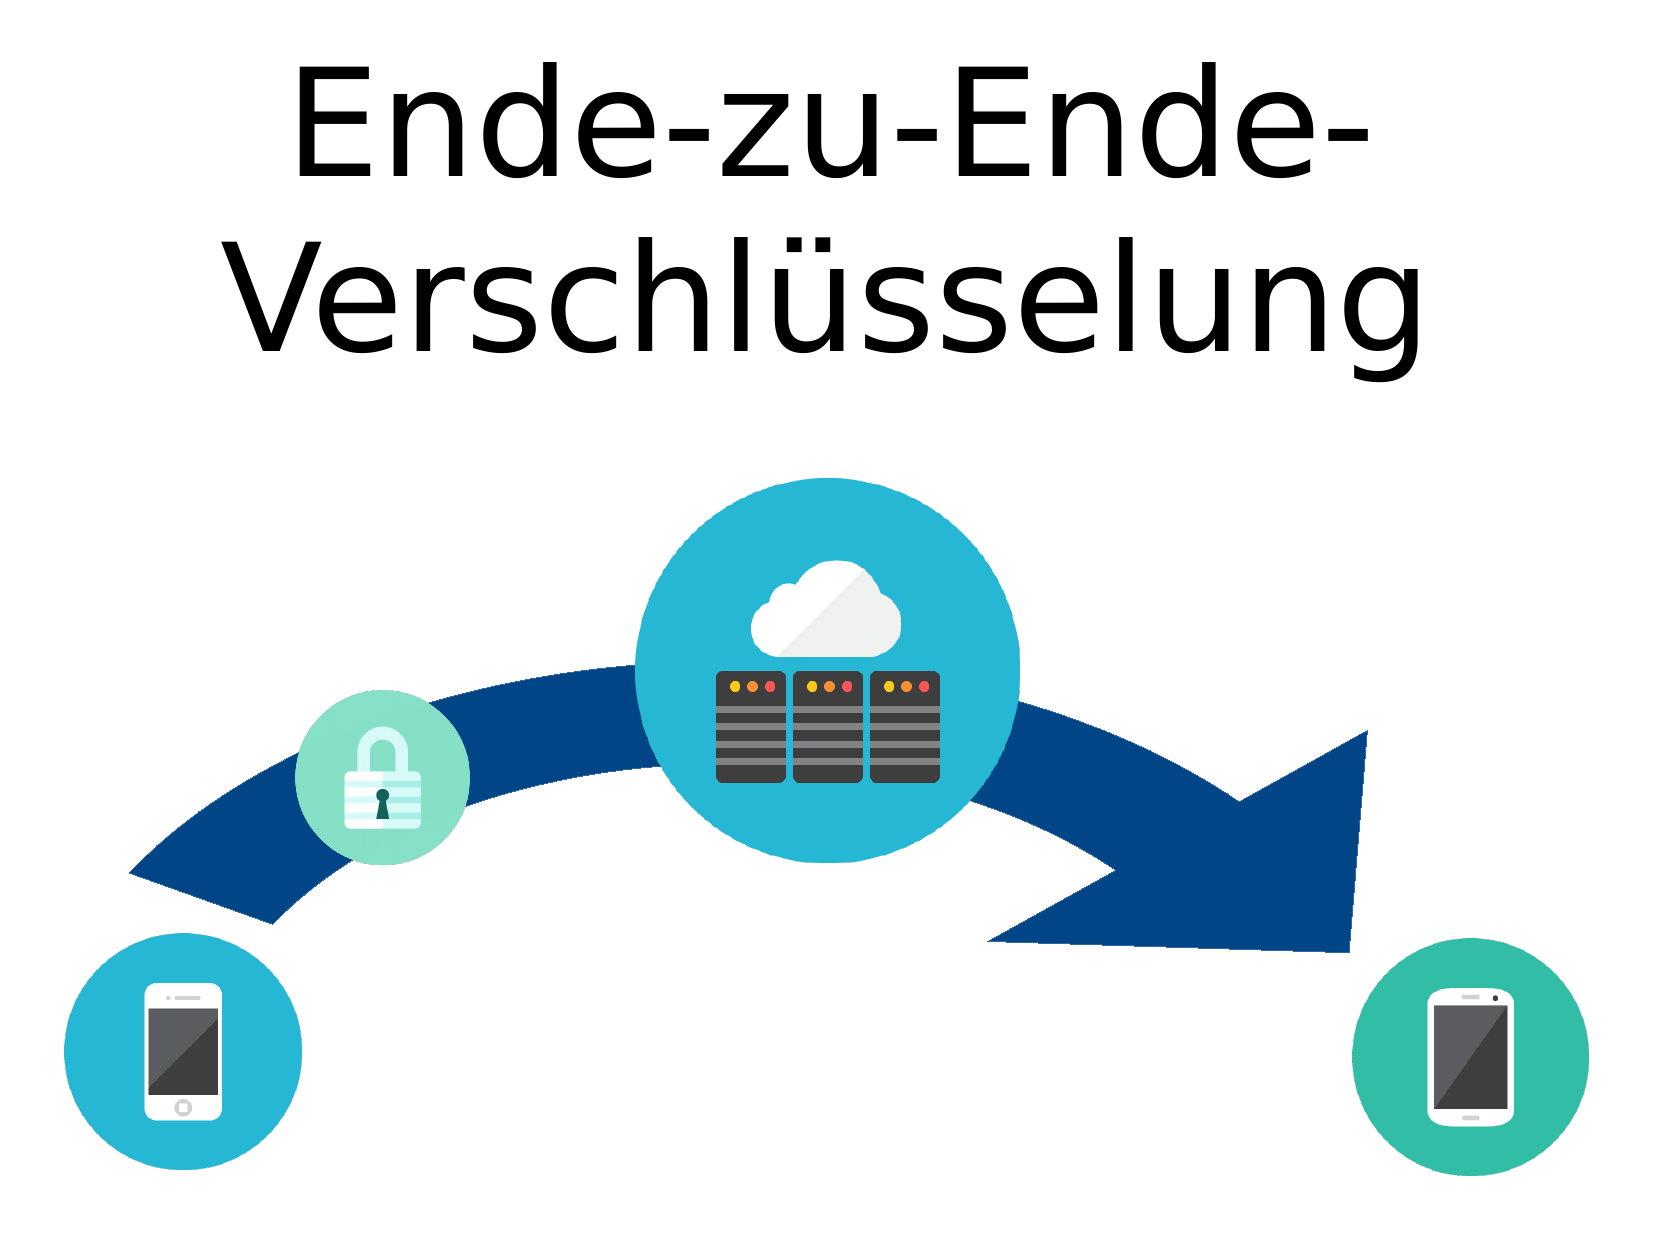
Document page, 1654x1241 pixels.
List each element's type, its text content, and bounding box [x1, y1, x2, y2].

title Ende-zu-Ende-Verschlüsselung [82, 37, 1571, 387]
text_box [987, 701, 1368, 953]
picture [64, 933, 302, 1170]
picture [635, 478, 1020, 863]
picture [1352, 938, 1589, 1176]
text_box [129, 754, 345, 925]
text_box [470, 665, 635, 805]
picture [295, 690, 470, 865]
